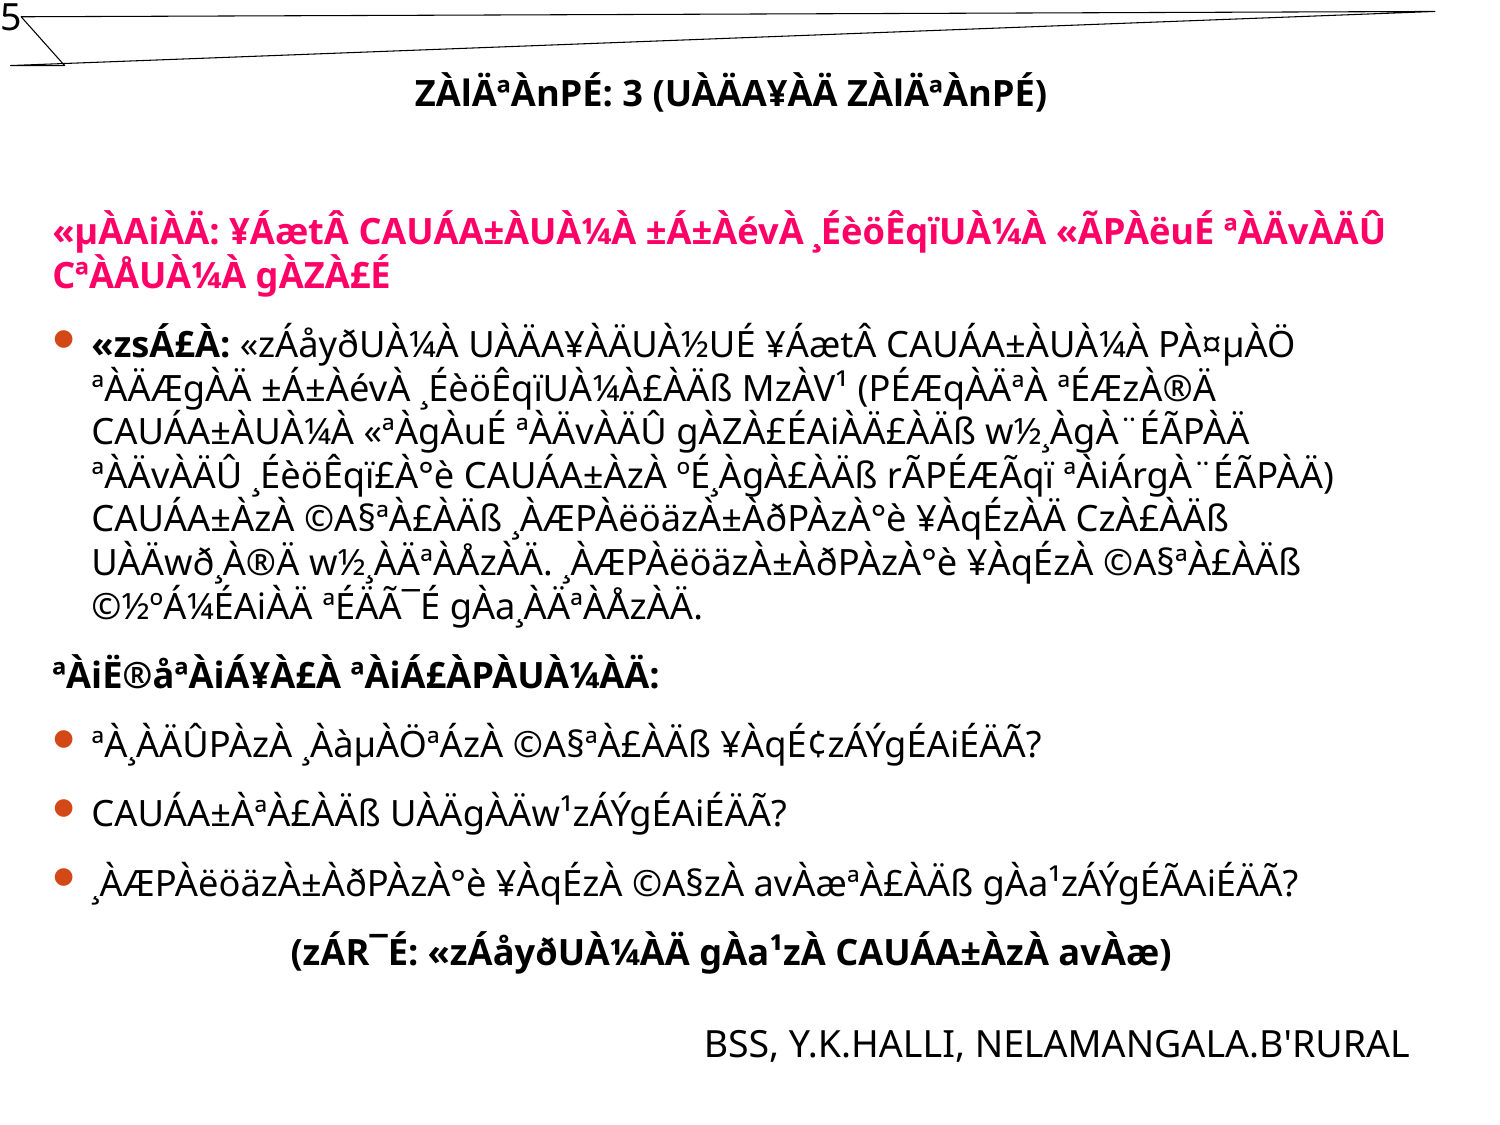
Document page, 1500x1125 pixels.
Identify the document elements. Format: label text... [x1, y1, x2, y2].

list ZÀlÄªÀnPÉ: 3 (UÀÄA¥ÀÄ ZÀlÄªÀnPÉ) «µÀAiÀÄ: ¥ÁætÂ CAUÁA±ÀUÀ¼À ±Á±ÀévÀ ¸ÉèöÊqïUÀ¼À «ÃPÀëuÉ ªÀÄvÀÄÛ CªÀÅUÀ¼À gÀZÀ£É «zsÁ£À: «zÁåyðUÀ¼À UÀÄA¥ÀÄUÀ½UÉ ¥ÁætÂ CAUÁA±ÀUÀ¼À PÀ¤µÀÖ ªÀÄÆgÀÄ ±Á±ÀévÀ ¸ÉèöÊqïUÀ¼À£ÀÄß MzÀV¹ (PÉÆqÀÄªÀ ªÉÆzÀ®Ä CAUÁA±ÀUÀ¼À «ªÀgÀuÉ ªÀÄvÀÄÛ gÀZÀ£ÉAiÀÄ£ÀÄß w½¸ÀgÀ¨ÉÃPÀÄ ªÀÄvÀÄÛ ¸ÉèöÊqï£À°è CAUÁA±ÀzÀ ºÉ¸ÀgÀ£ÀÄß rÃPÉÆÃqï ªÀiÁrgÀ¨ÉÃPÀÄ) CAUÁA±ÀzÀ ©A§ªÀ£ÀÄß ¸ÀÆPÀëöäzÀ±ÀðPÀzÀ°è ¥ÀqÉzÀÄ CzÀ£ÀÄß UÀÄwð¸À®Ä w½¸ÀÄªÀÅzÀÄ. ¸ÀÆPÀëöäzÀ±ÀðPÀzÀ°è ¥ÀqÉzÀ ©A§ªÀ£ÀÄß ©½ºÁ¼ÉAiÀÄ ªÉÄÃ¯É gÀa¸ÀÄªÀÅzÀÄ. ªÀiË®åªÀiÁ¥À£À ªÀiÁ£ÀPÀUÀ¼ÀÄ: ªÀ¸ÀÄÛPÀzÀ ¸ÀàµÀÖªÁzÀ ©A§ªÀ£ÀÄß ¥ÀqÉ¢zÁÝgÉAiÉÄÃ? CAUÁA±ÀªÀ£ÀÄß UÀÄgÀÄw¹zÁÝgÉAiÉÄÃ? ¸ÀÆPÀëöäzÀ±ÀðPÀzÀ°è ¥ÀqÉzÀ ©A§zÀ avÀæªÀ£ÀÄß gÀa¹zÁÝgÉÃAiÉÄÃ? (zÁR¯É: «zÁåyðUÀ¼ÀÄ gÀa¹zÀ CAUÁA±ÀzÀ avÀæ) [37, 62, 1425, 988]
footer BSS, Y.K.HALLI, NELAMANGALA.B'RURAL [150, 1012, 1425, 1088]
